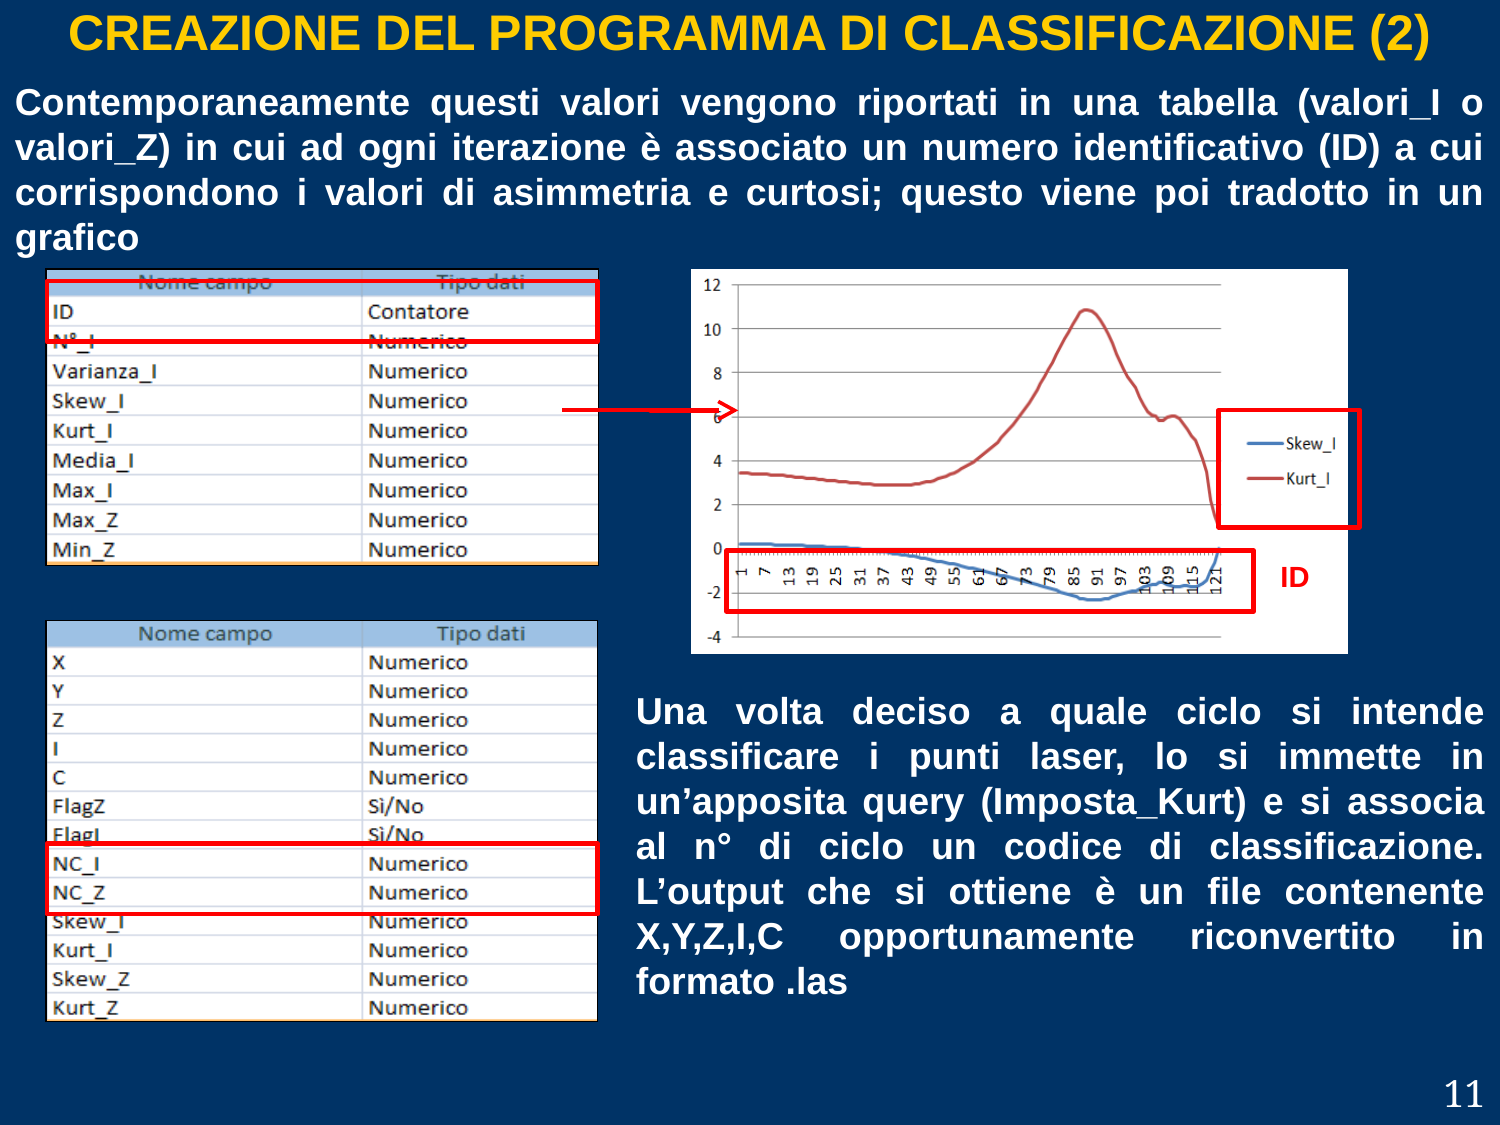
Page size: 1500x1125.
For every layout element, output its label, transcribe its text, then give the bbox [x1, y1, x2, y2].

picture [49, 283, 595, 339]
slide_number <numero> [1149, 1062, 1500, 1125]
text_box ID [1265, 550, 1360, 601]
picture [46, 269, 598, 279]
picture [46, 621, 597, 841]
picture [691, 269, 1348, 654]
text_box Contemporaneamente questi valori vengono riportati in una tabella (valori_I o valori_Z) in cui ad ogni iterazione è associato un numero identificativo (ID) a cui corrispondono i valori di asimmetria e curtosi; questo viene poi tradotto in un grafico [0, 70, 1500, 266]
text_box Una volta deciso a quale ciclo si intende classificare i punti laser, lo si immette in un’apposita query (Imposta_Kurt) e si associa al n° di ciclo un codice di classificazione. L’output che si ottiene è un file contenente X,Y,Z,I,C opportunamente riconvertito in formato .las [621, 679, 1500, 1010]
picture [49, 846, 595, 912]
picture [46, 344, 598, 565]
text_box CREAZIONE DEL PROGRAMMA DI CLASSIFICAZIONE (2) [0, 0, 1500, 69]
picture [1221, 412, 1348, 525]
picture [46, 916, 597, 1021]
